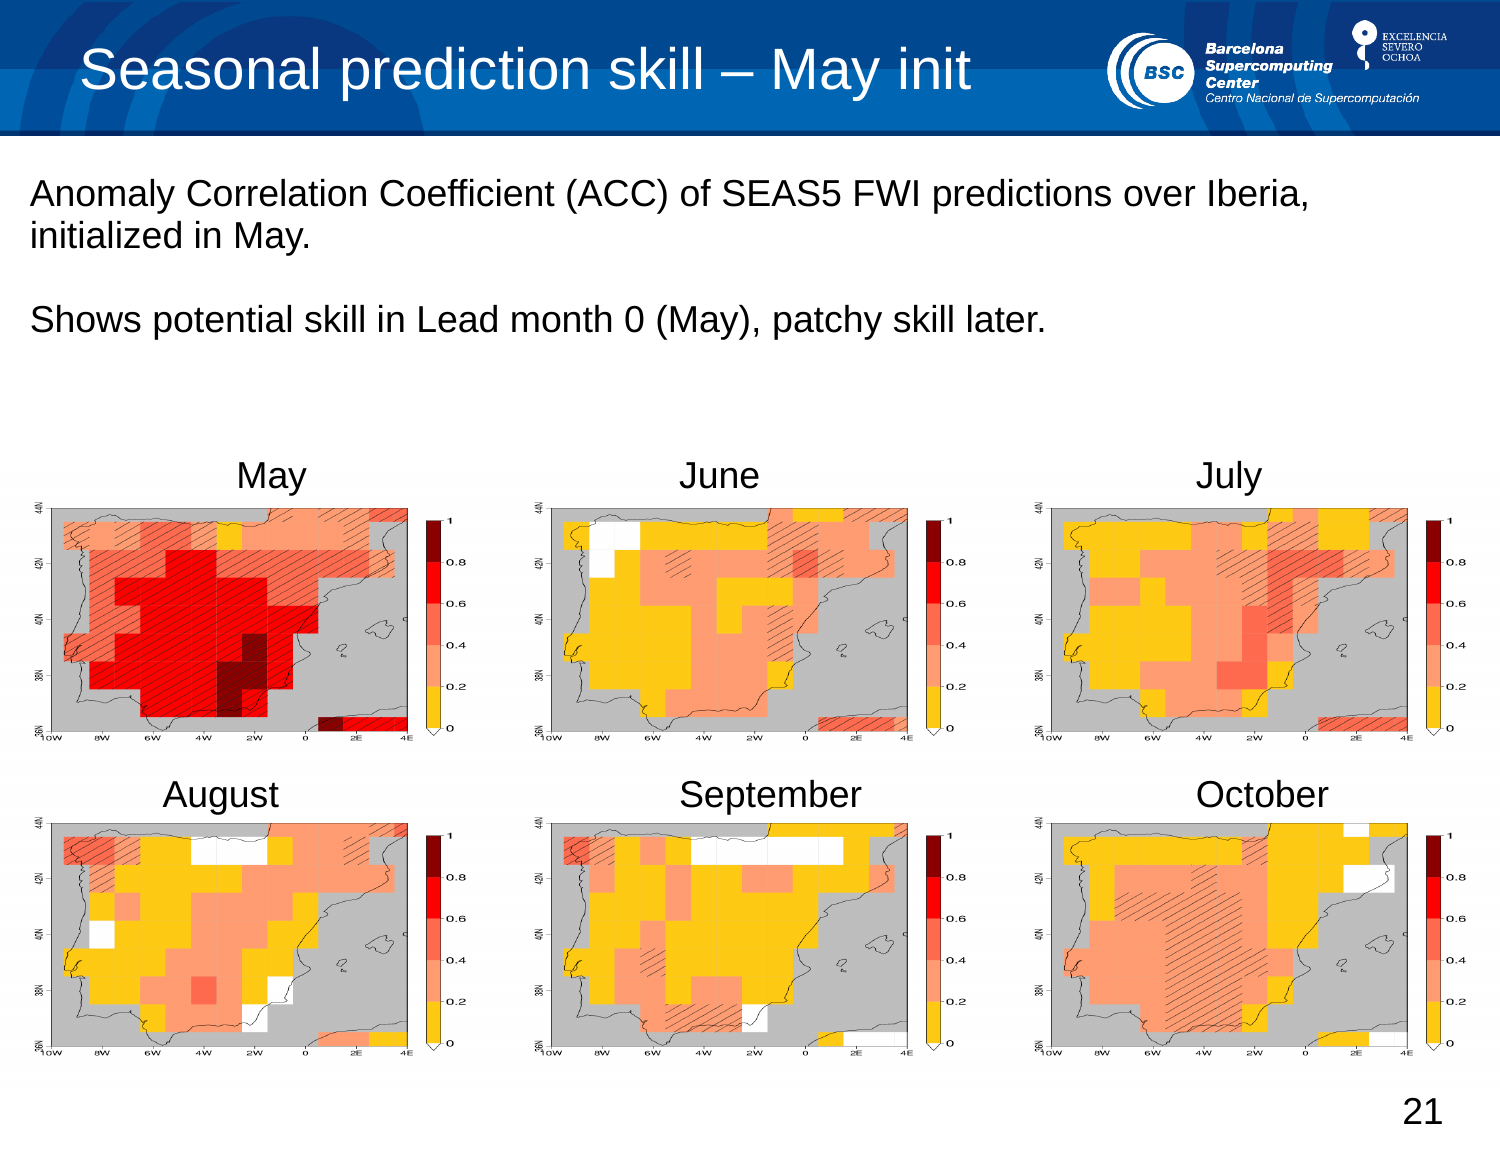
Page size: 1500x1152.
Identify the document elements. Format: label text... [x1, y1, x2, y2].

picture [0, 504, 1500, 765]
text_box August September October [0, 765, 1500, 823]
picture [0, 0, 1500, 136]
text_box May June July [0, 446, 1500, 504]
title Seasonal prediction skill – May init [65, 23, 1081, 139]
text_box Anomaly Correlation Coefficient (ACC) of SEAS5 FWI predictions over Iberia, initialized in May. Shows potential skill in Lead month 0 (May), patchy skill later. [15, 165, 1471, 474]
picture [0, 823, 1500, 1095]
